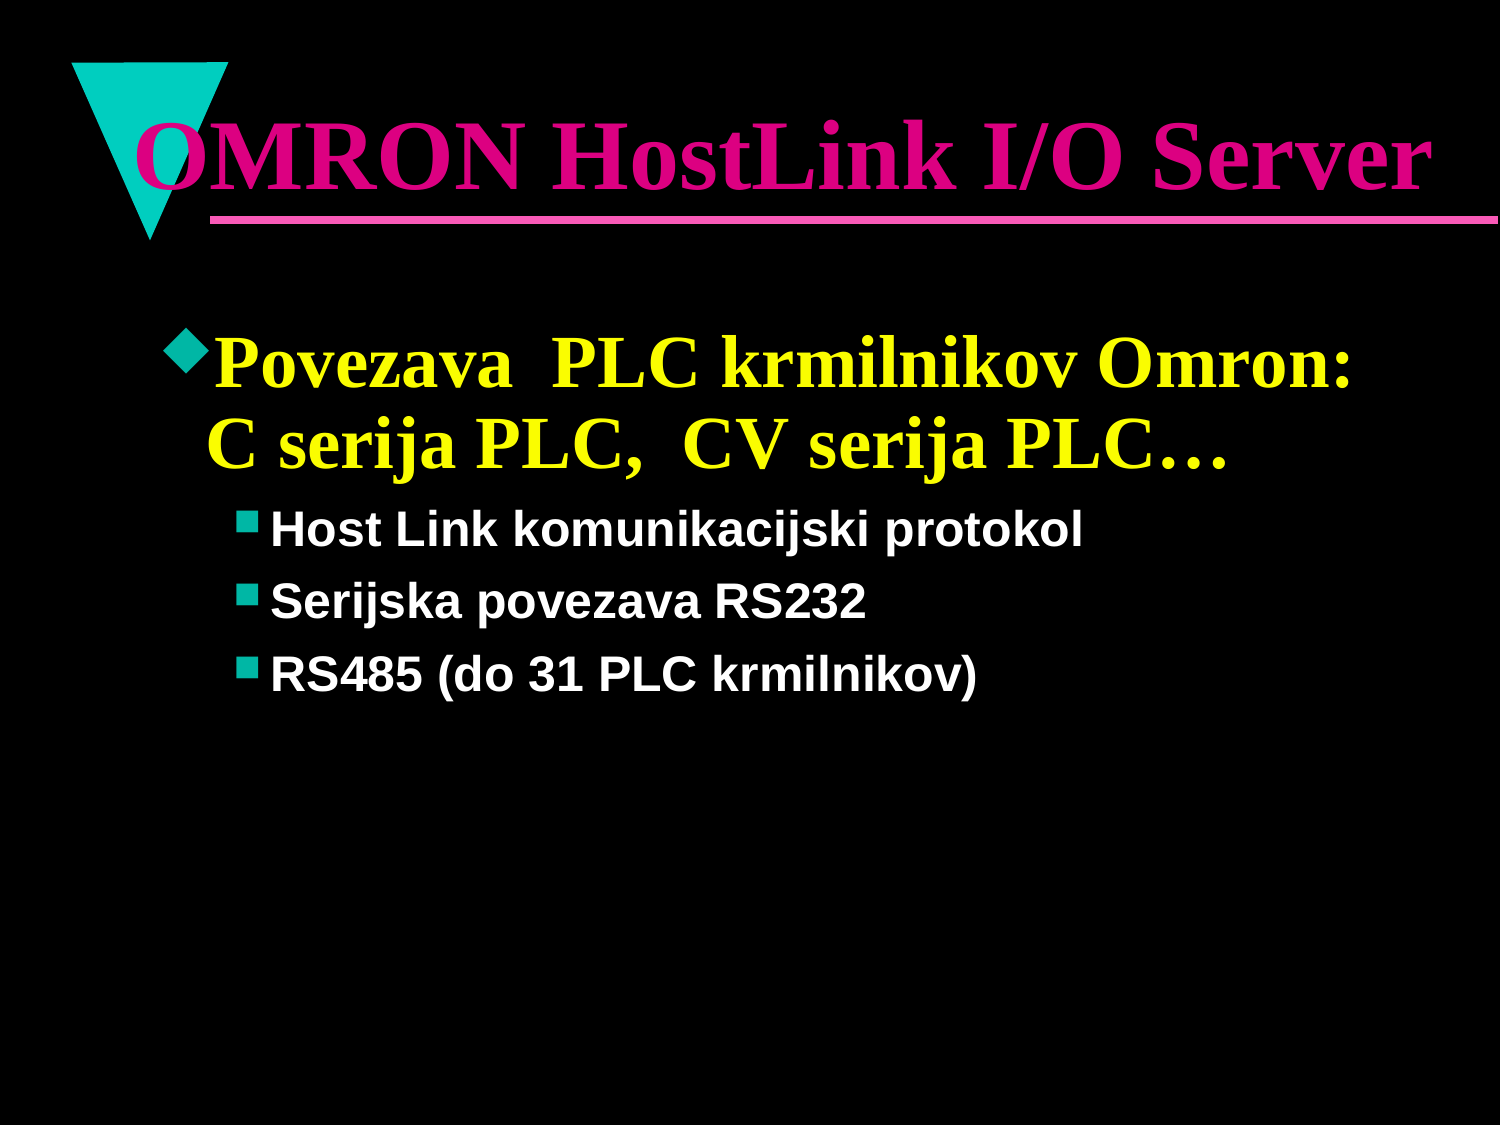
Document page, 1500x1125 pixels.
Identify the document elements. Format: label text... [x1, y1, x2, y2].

list Povezava PLC krmilnikov Omron: C serija PLC, CV serija PLC… Host Link komunikacijski protokol Serijska povezava RS232 RS485 (do 31 PLC krmilnikov) [143, 314, 1476, 990]
title OMRON HostLink I/O Server [117, 63, 1500, 251]
